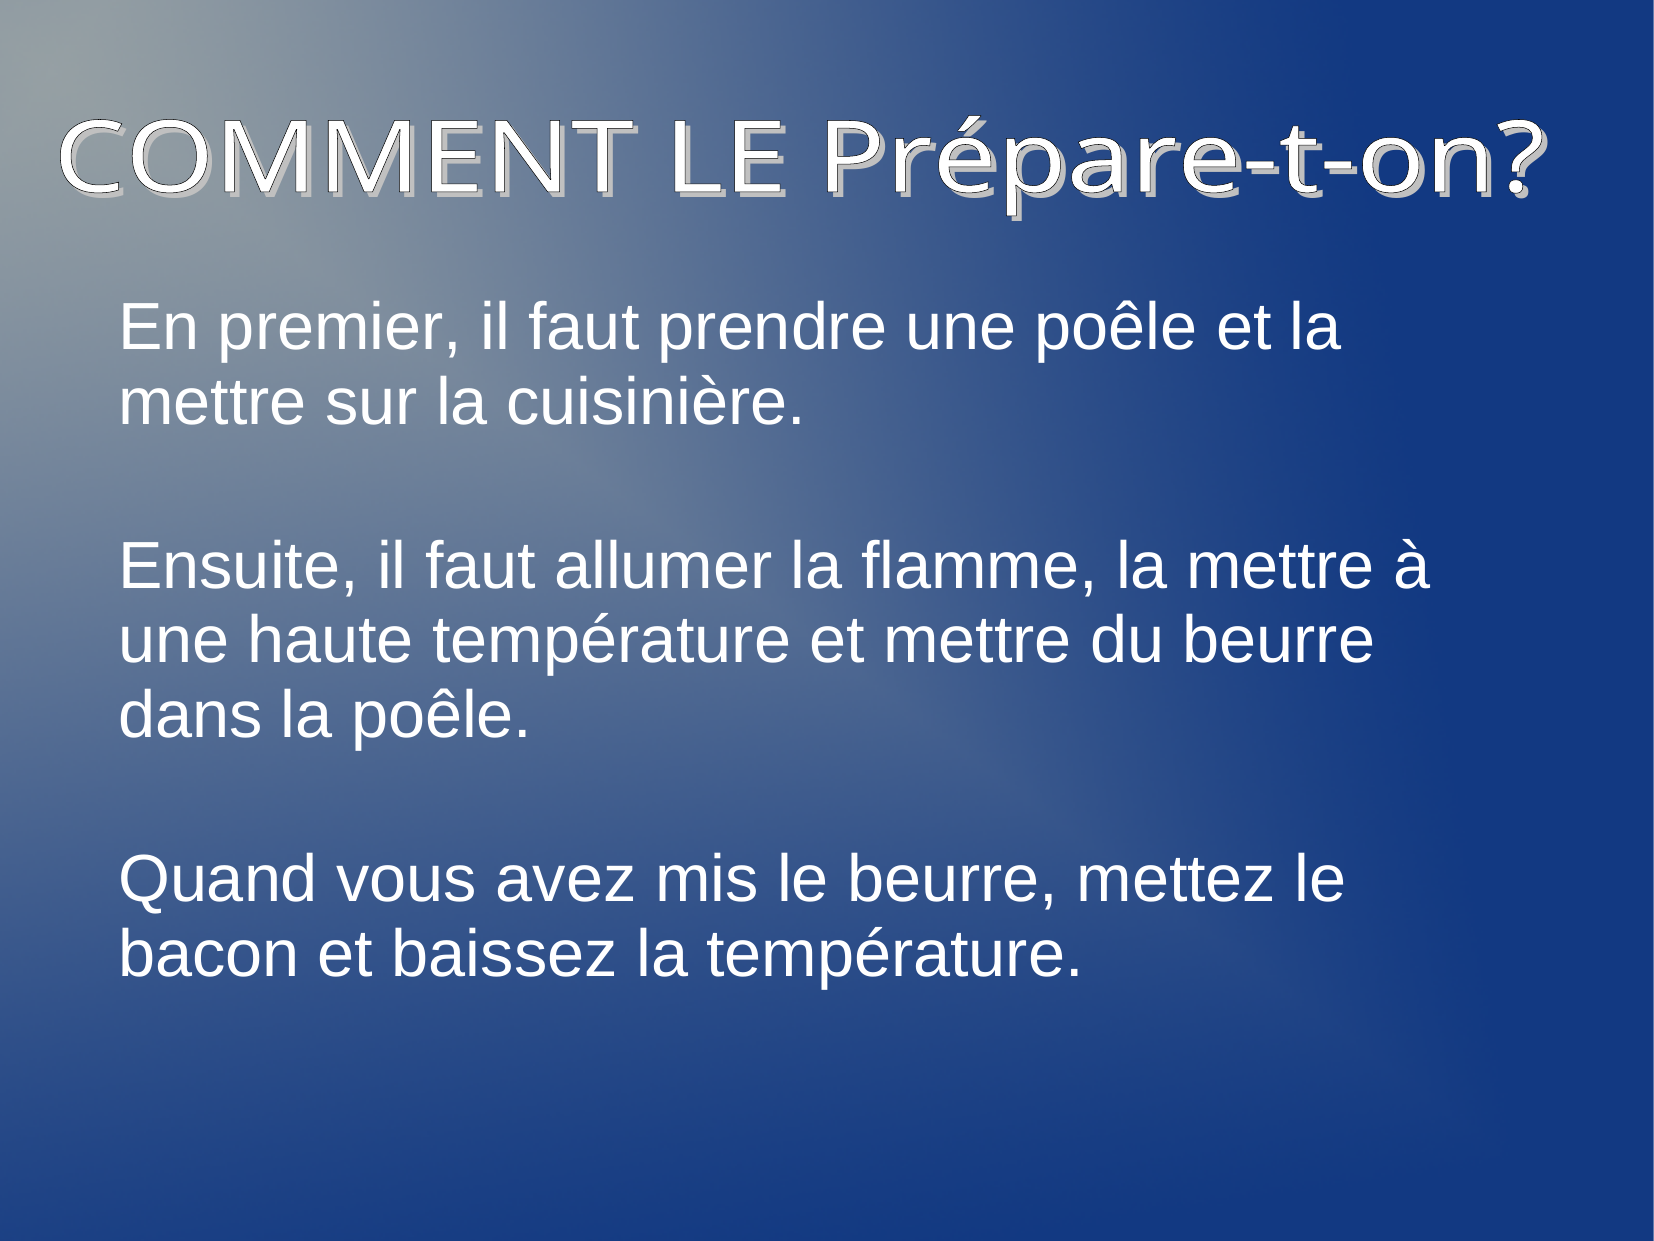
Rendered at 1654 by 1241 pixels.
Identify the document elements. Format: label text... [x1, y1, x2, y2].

picture [0, 0, 1654, 1241]
list En premier, il faut prendre une poêle et la mettre sur la cuisinière. Ensuite, il faut allumer la flamme, la mettre à une haute température et mettre du beurre dans la poêle. Quand vous avez mis le beurre, mettez le bacon et baissez la température. [47, 288, 1536, 1093]
title COMMENT LE Prépare-t-on? [29, 49, 1571, 257]
